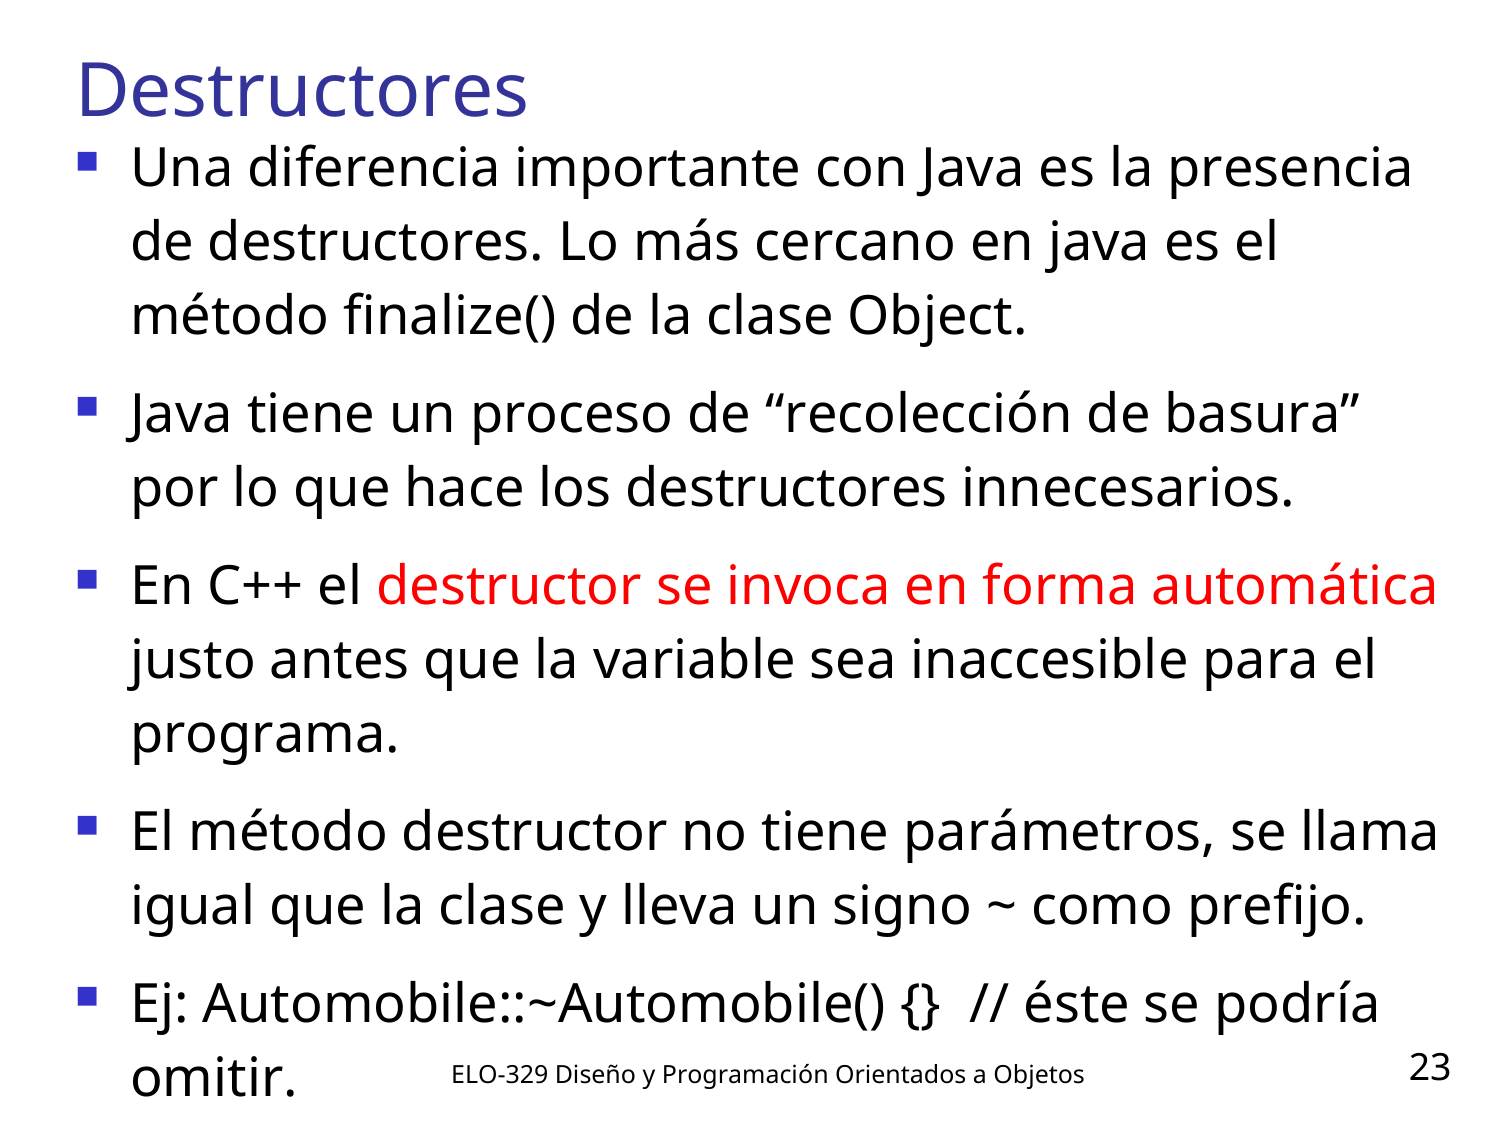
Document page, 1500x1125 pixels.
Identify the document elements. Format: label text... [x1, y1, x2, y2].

title Destructores [75, 9, 1500, 157]
list Una diferencia importante con Java es la presencia de destructores. Lo más cercano en java es el método finalize() de la clase Object. Java tiene un proceso de “recolección de basura” por lo que hace los destructores innecesarios. En C++ el destructor se invoca en forma automática justo antes que la variable sea inaccesible para el programa. El método destructor no tiene parámetros, se llama igual que la clase y lleva un signo ~ como prefijo. Ej: Automobile::~Automobile() {} // éste se podría omitir. [75, 128, 1462, 1071]
